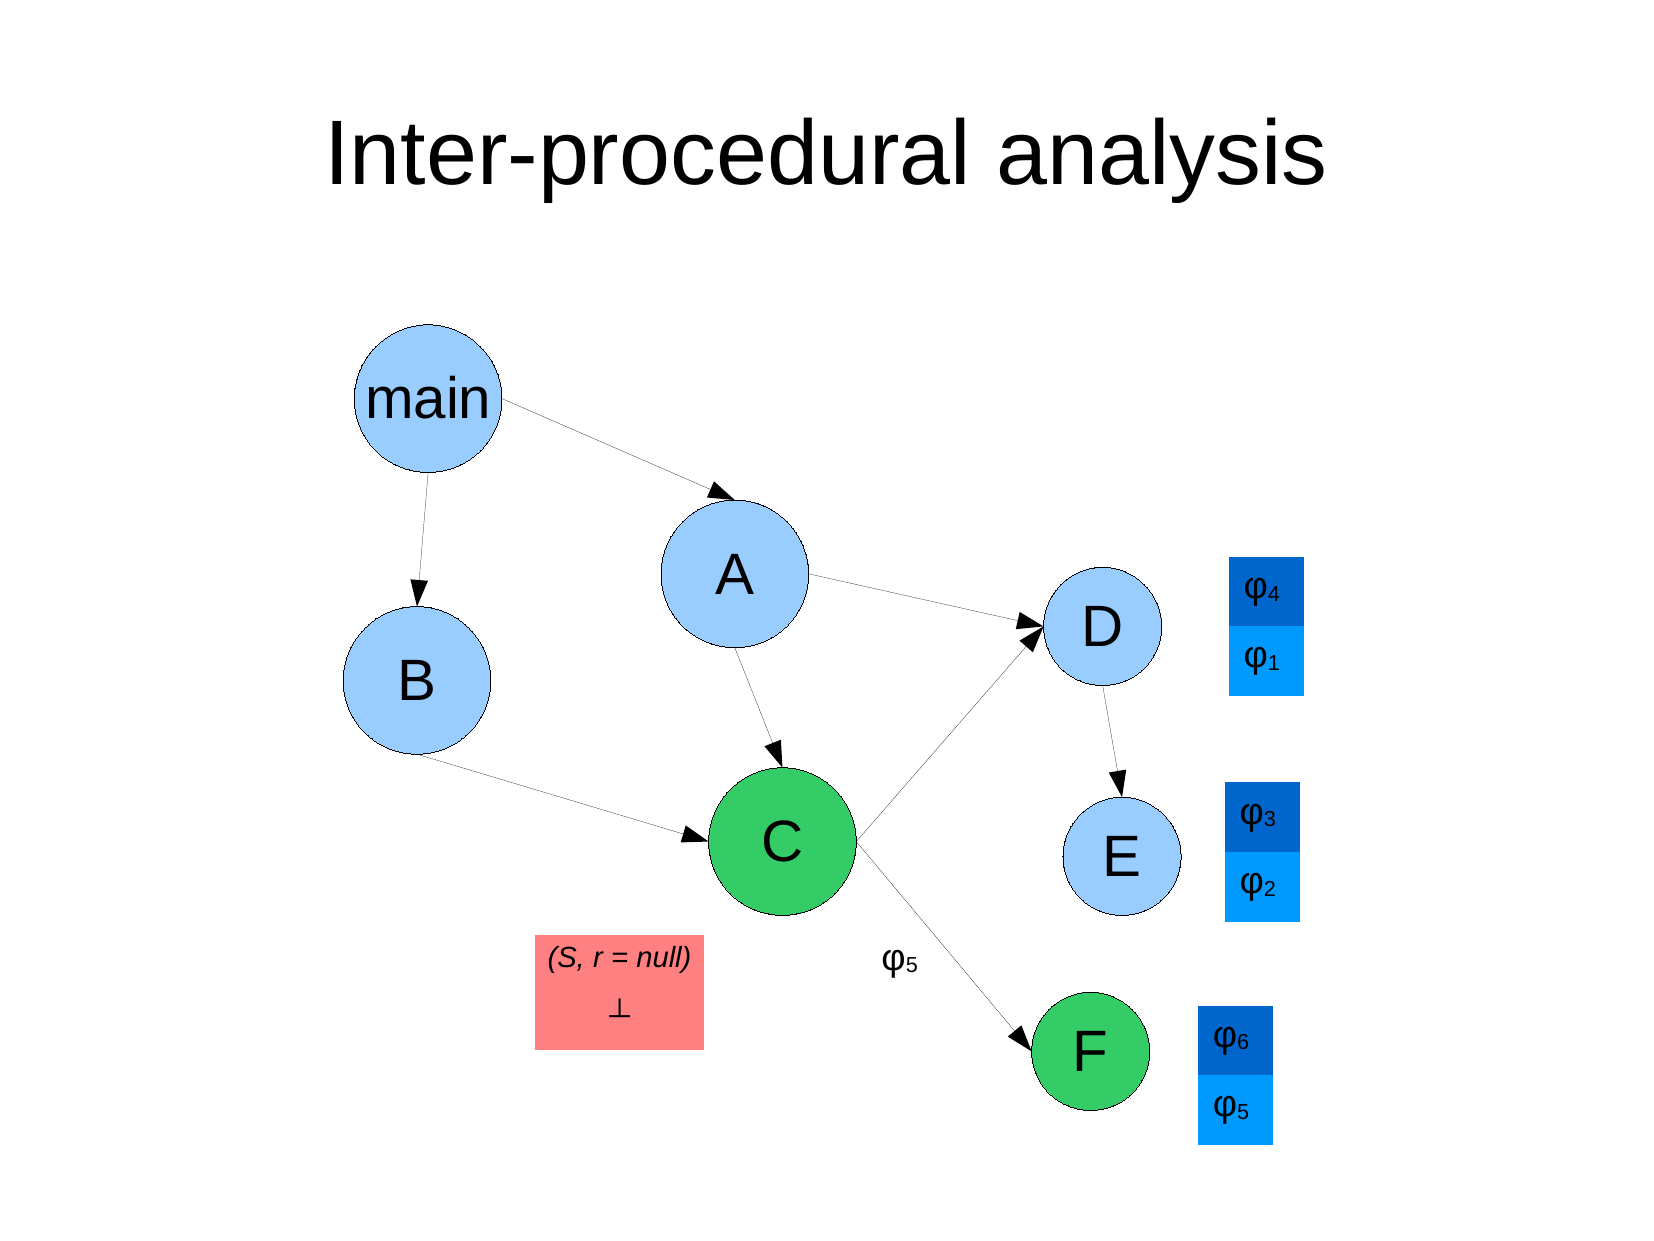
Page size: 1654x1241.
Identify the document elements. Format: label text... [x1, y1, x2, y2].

text_box main [354, 324, 502, 473]
text_box E [1062, 797, 1182, 916]
title Inter-procedural analysis [82, 49, 1571, 257]
table_header φ6 [1198, 1006, 1273, 1075]
table_header (S, r = null) [535, 935, 704, 993]
text_box D [1043, 567, 1162, 686]
text_box C [708, 767, 857, 916]
text_box F [1031, 992, 1150, 1111]
table_header φ3 [1225, 782, 1300, 852]
text_box B [343, 606, 491, 755]
table_cell φ1 [1229, 626, 1304, 696]
table_cell ┴ [535, 993, 704, 1050]
text_box φ5 [866, 928, 933, 999]
table_cell φ2 [1225, 852, 1300, 922]
table_cell φ5 [1198, 1075, 1273, 1145]
table_header φ4 [1229, 557, 1304, 626]
text_box A [661, 500, 809, 648]
